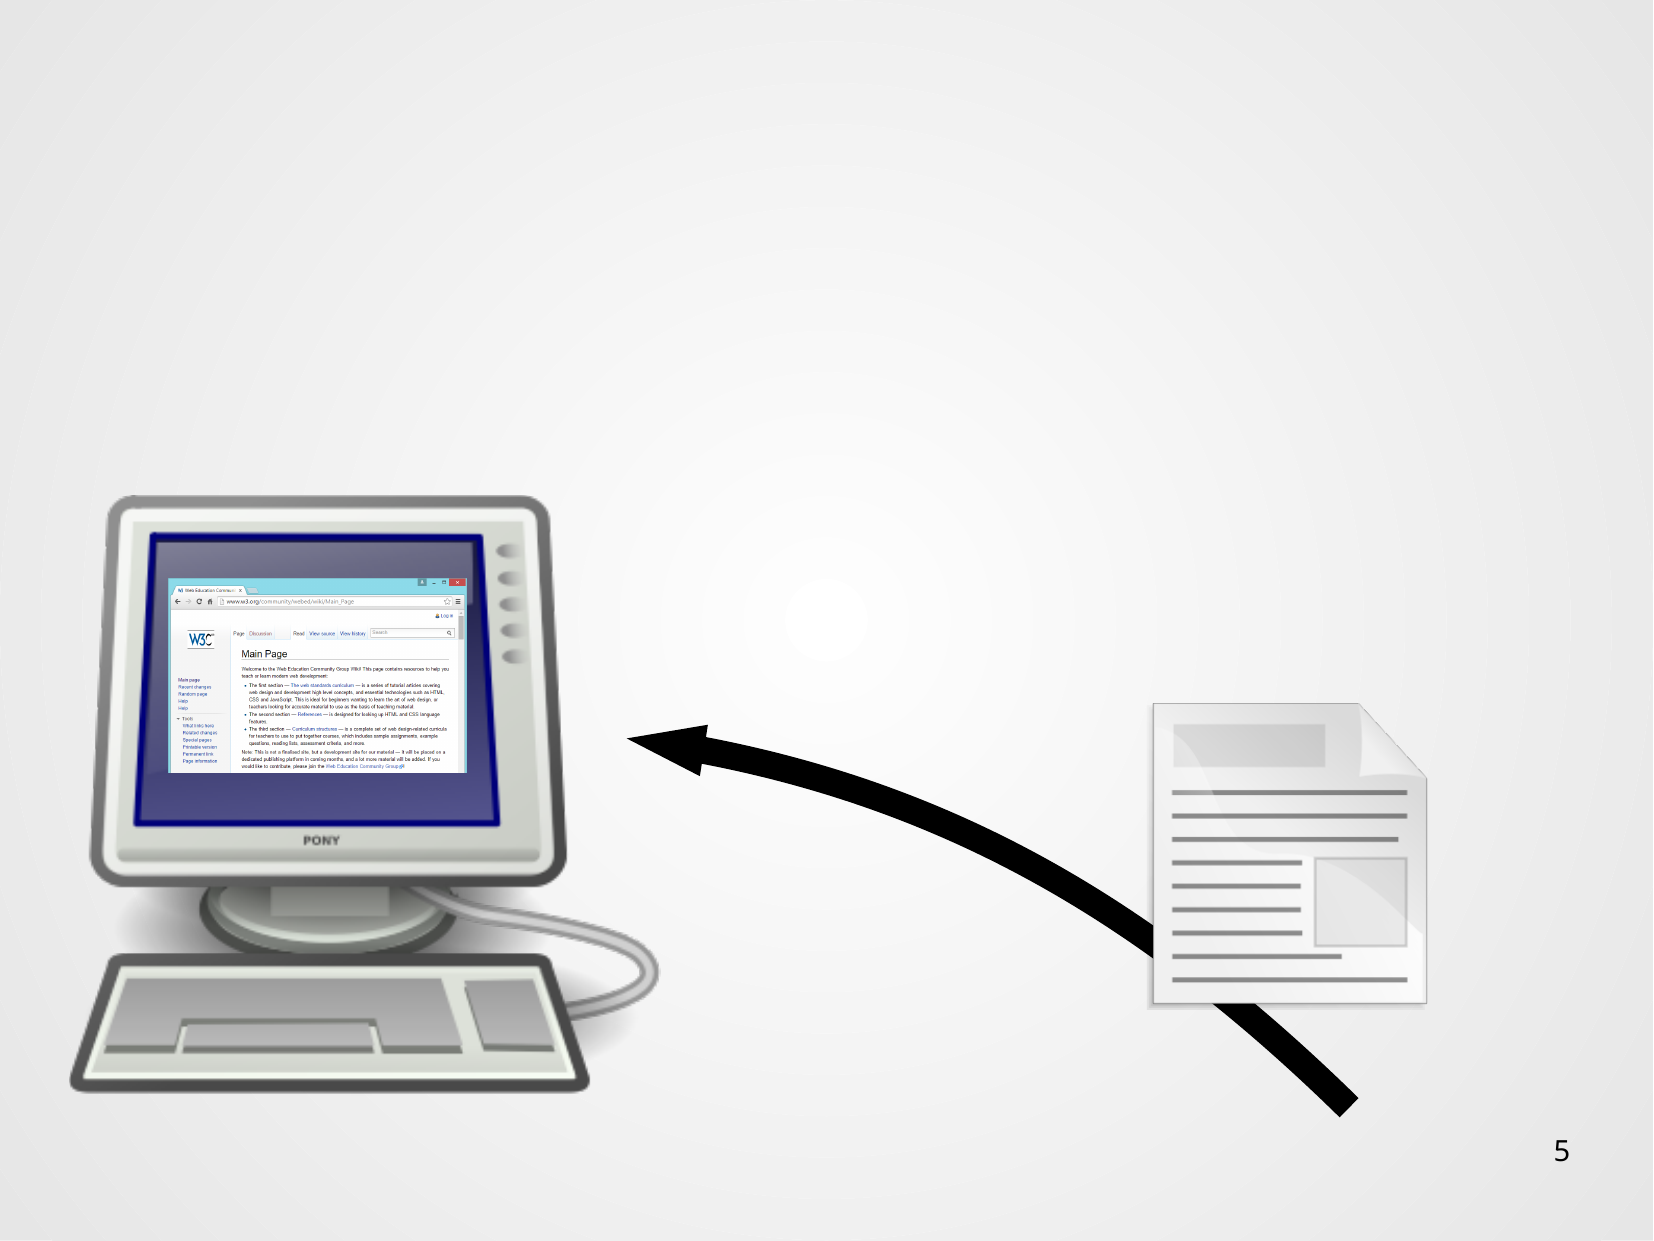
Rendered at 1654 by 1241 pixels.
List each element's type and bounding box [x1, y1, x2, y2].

picture [69, 495, 661, 1096]
picture [1146, 703, 1428, 1010]
